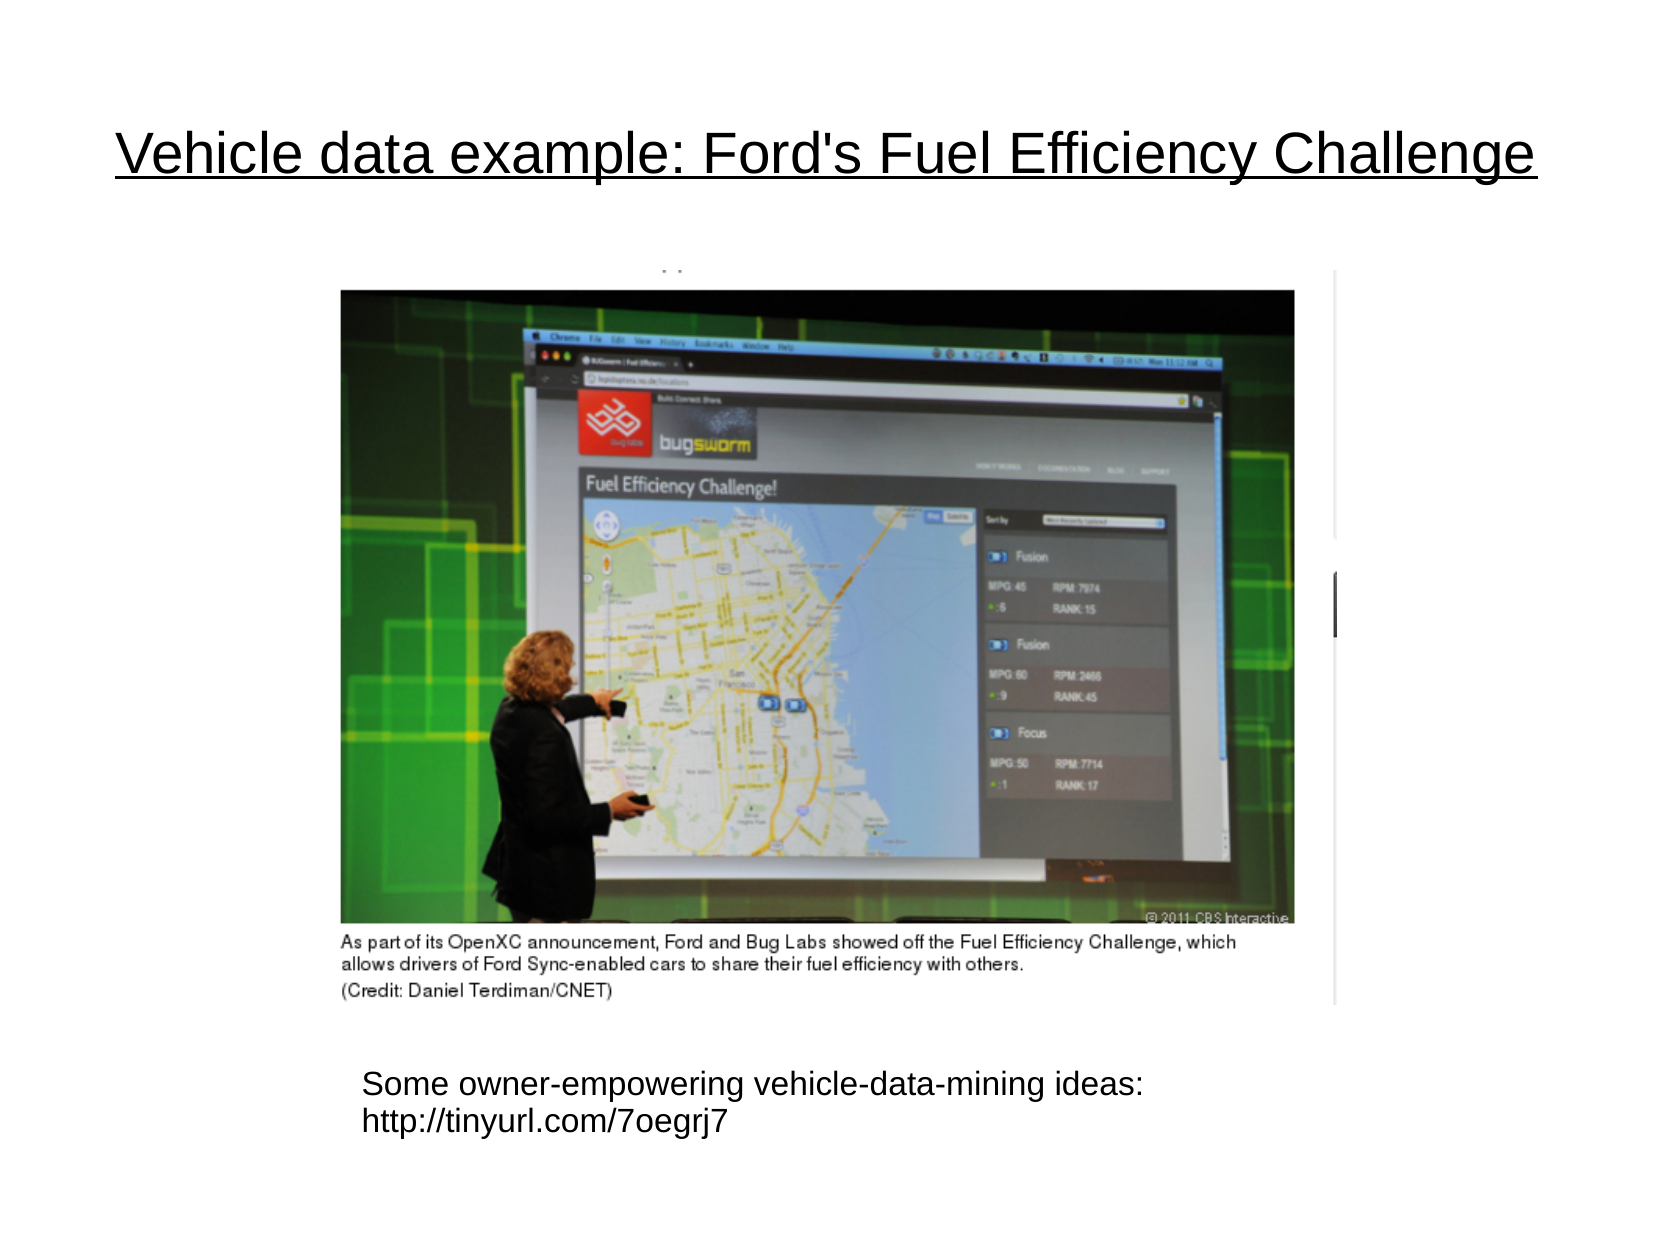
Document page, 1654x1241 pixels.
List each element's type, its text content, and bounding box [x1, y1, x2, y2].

title Vehicle data example: Ford's Fuel Efficiency Challenge [82, 49, 1571, 257]
text_box Some owner-empowering vehicle-data-mining ideas: http://tinyurl.com/7oegrj7 [361, 1065, 1292, 1141]
picture [316, 270, 1337, 1006]
